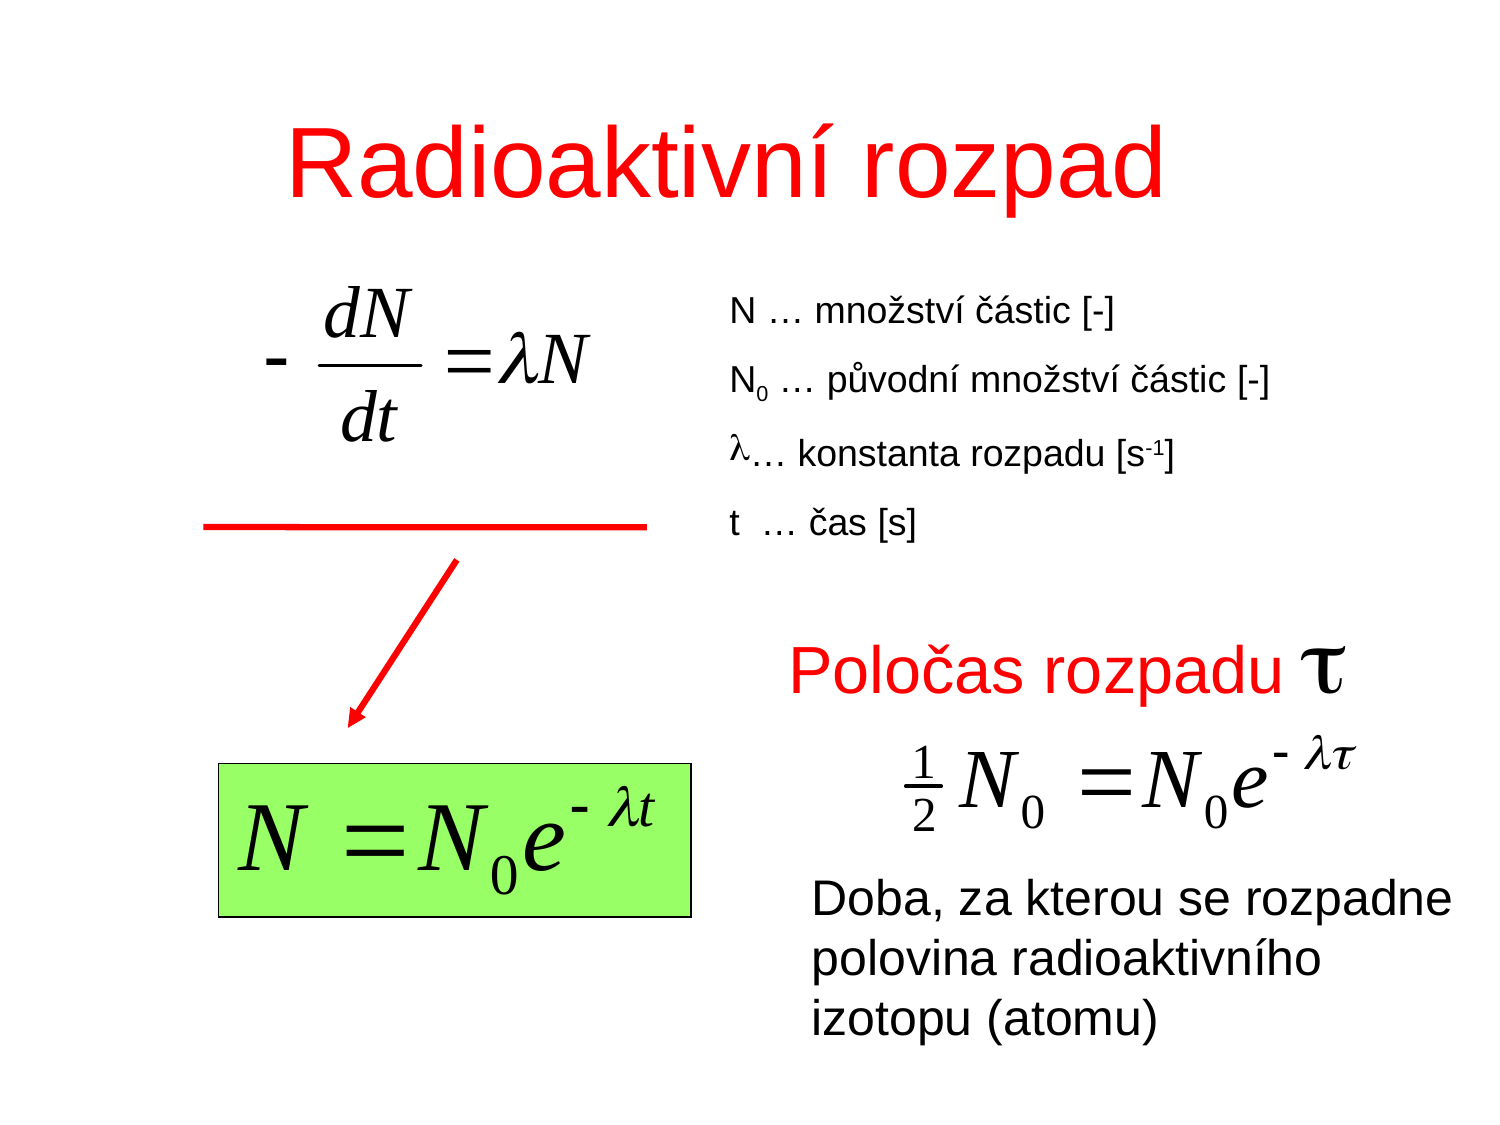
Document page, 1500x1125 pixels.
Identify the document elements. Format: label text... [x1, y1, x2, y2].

chart [218, 763, 680, 920]
chart [253, 267, 610, 458]
chart [891, 716, 1377, 850]
text_box N … množství částic [-] N0 … původní množství částic [-] … konstanta rozpadu [s-1] t … čas [s] [714, 278, 1400, 551]
text_box Doba, za kterou se rozpadne polovina radioaktivního izotopu (atomu) [797, 857, 1471, 1054]
text_box [680, 763, 691, 917]
text_box Poločas rozpadu  [773, 586, 1436, 722]
text_box Radioaktivní rozpad [147, 90, 1306, 226]
